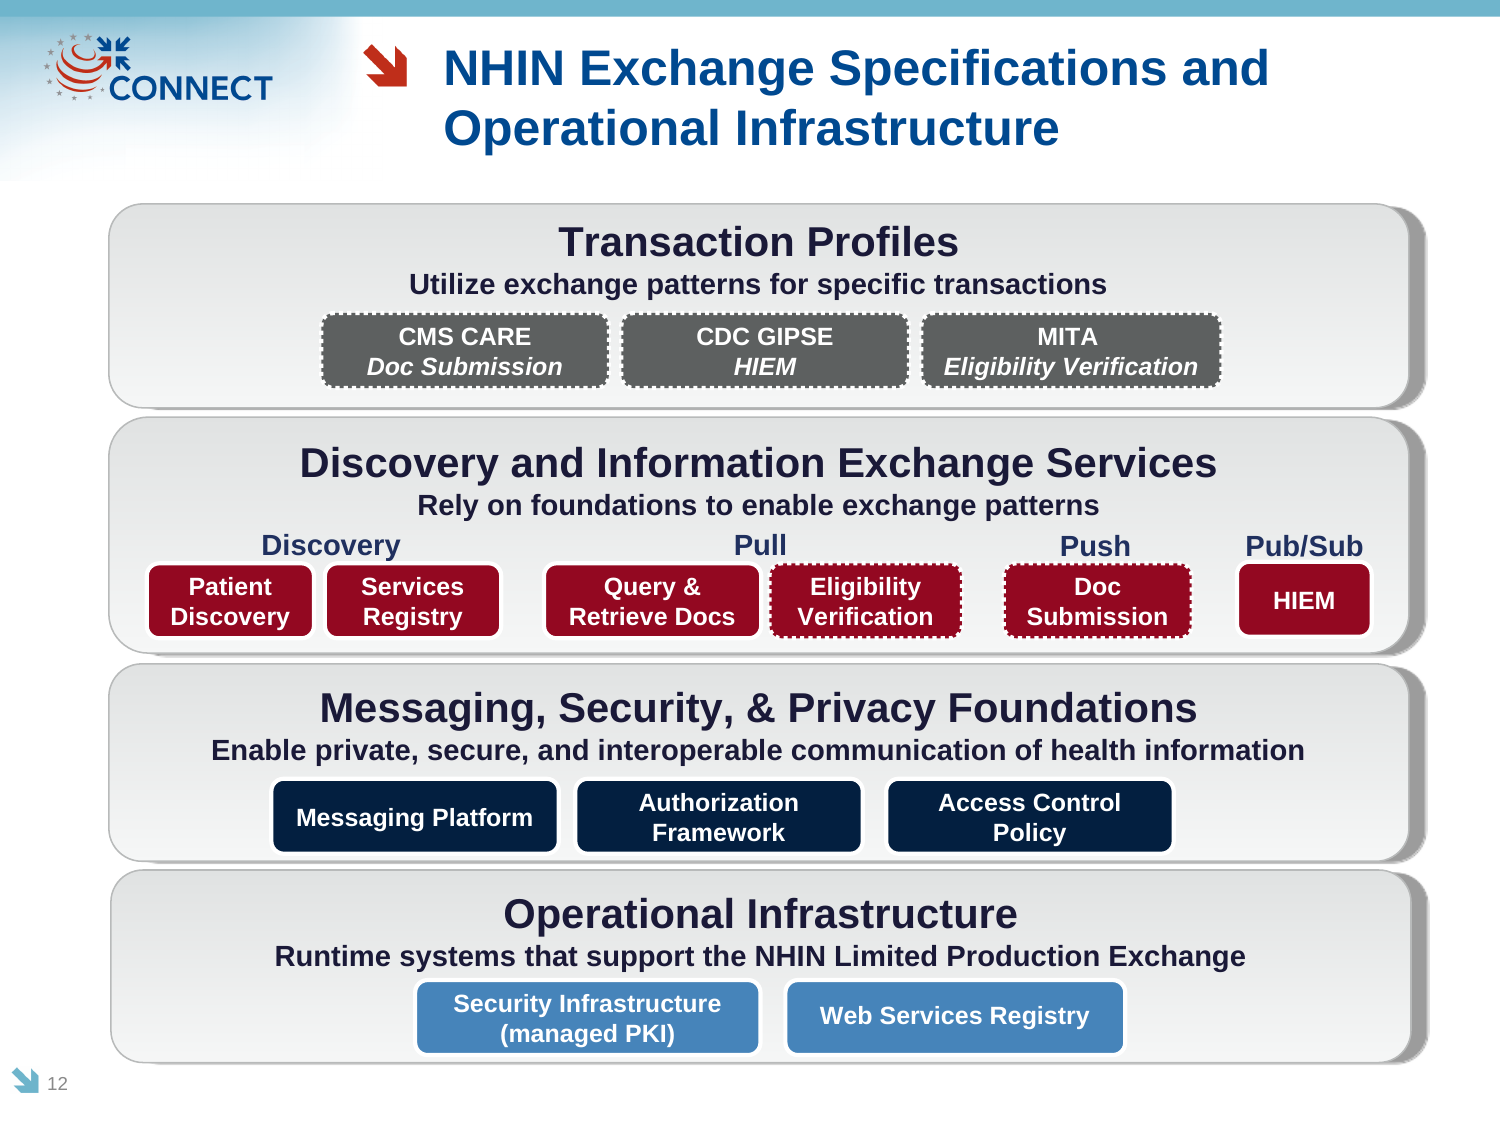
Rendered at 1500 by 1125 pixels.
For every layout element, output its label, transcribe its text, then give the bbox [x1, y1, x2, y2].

text_box Discovery and Information Exchange Services Rely on foundations to enable exchange patterns [108, 417, 1409, 654]
text_box Transaction Profiles Utilize exchange patterns for specific transactions [108, 203, 1409, 408]
text_box CDC GIPSE HIEM [621, 312, 909, 389]
text_box Doc Submission [1003, 563, 1192, 639]
picture [0, 17, 408, 181]
text_box <number> [32, 1053, 383, 1114]
text_box Push [1045, 519, 1213, 570]
text_box Messaging, Security, & Privacy Foundations Enable private, secure, and interoperable communication of health information [108, 663, 1409, 862]
text_box Authorization Framework [575, 778, 863, 854]
text_box Access Control Policy [886, 778, 1174, 854]
text_box HIEM [1236, 561, 1372, 637]
text_box Services Registry [324, 563, 502, 639]
title NHIN Exchange Specifications and Operational Infrastructure [428, 28, 1500, 213]
text_box CMS CARE Doc Submission [321, 312, 609, 389]
text_box Eligibility Verification [769, 563, 962, 639]
text_box Messaging Platform [271, 778, 559, 854]
text_box Pull [718, 518, 887, 569]
text_box Security Infrastructure (managed PKI) [415, 980, 761, 1056]
text_box MITA Eligibility Verification [921, 312, 1222, 389]
text_box Web Services Registry [785, 980, 1126, 1056]
text_box Pub/Sub [1230, 519, 1411, 570]
picture [10, 1066, 32, 1094]
text_box Patient Discovery [146, 563, 314, 639]
text_box Discovery [246, 518, 504, 569]
text_box Operational Infrastructure Runtime systems that support the NHIN Limited Production Exchange [110, 870, 1412, 1063]
text_box Query & Retrieve Docs [543, 563, 762, 639]
